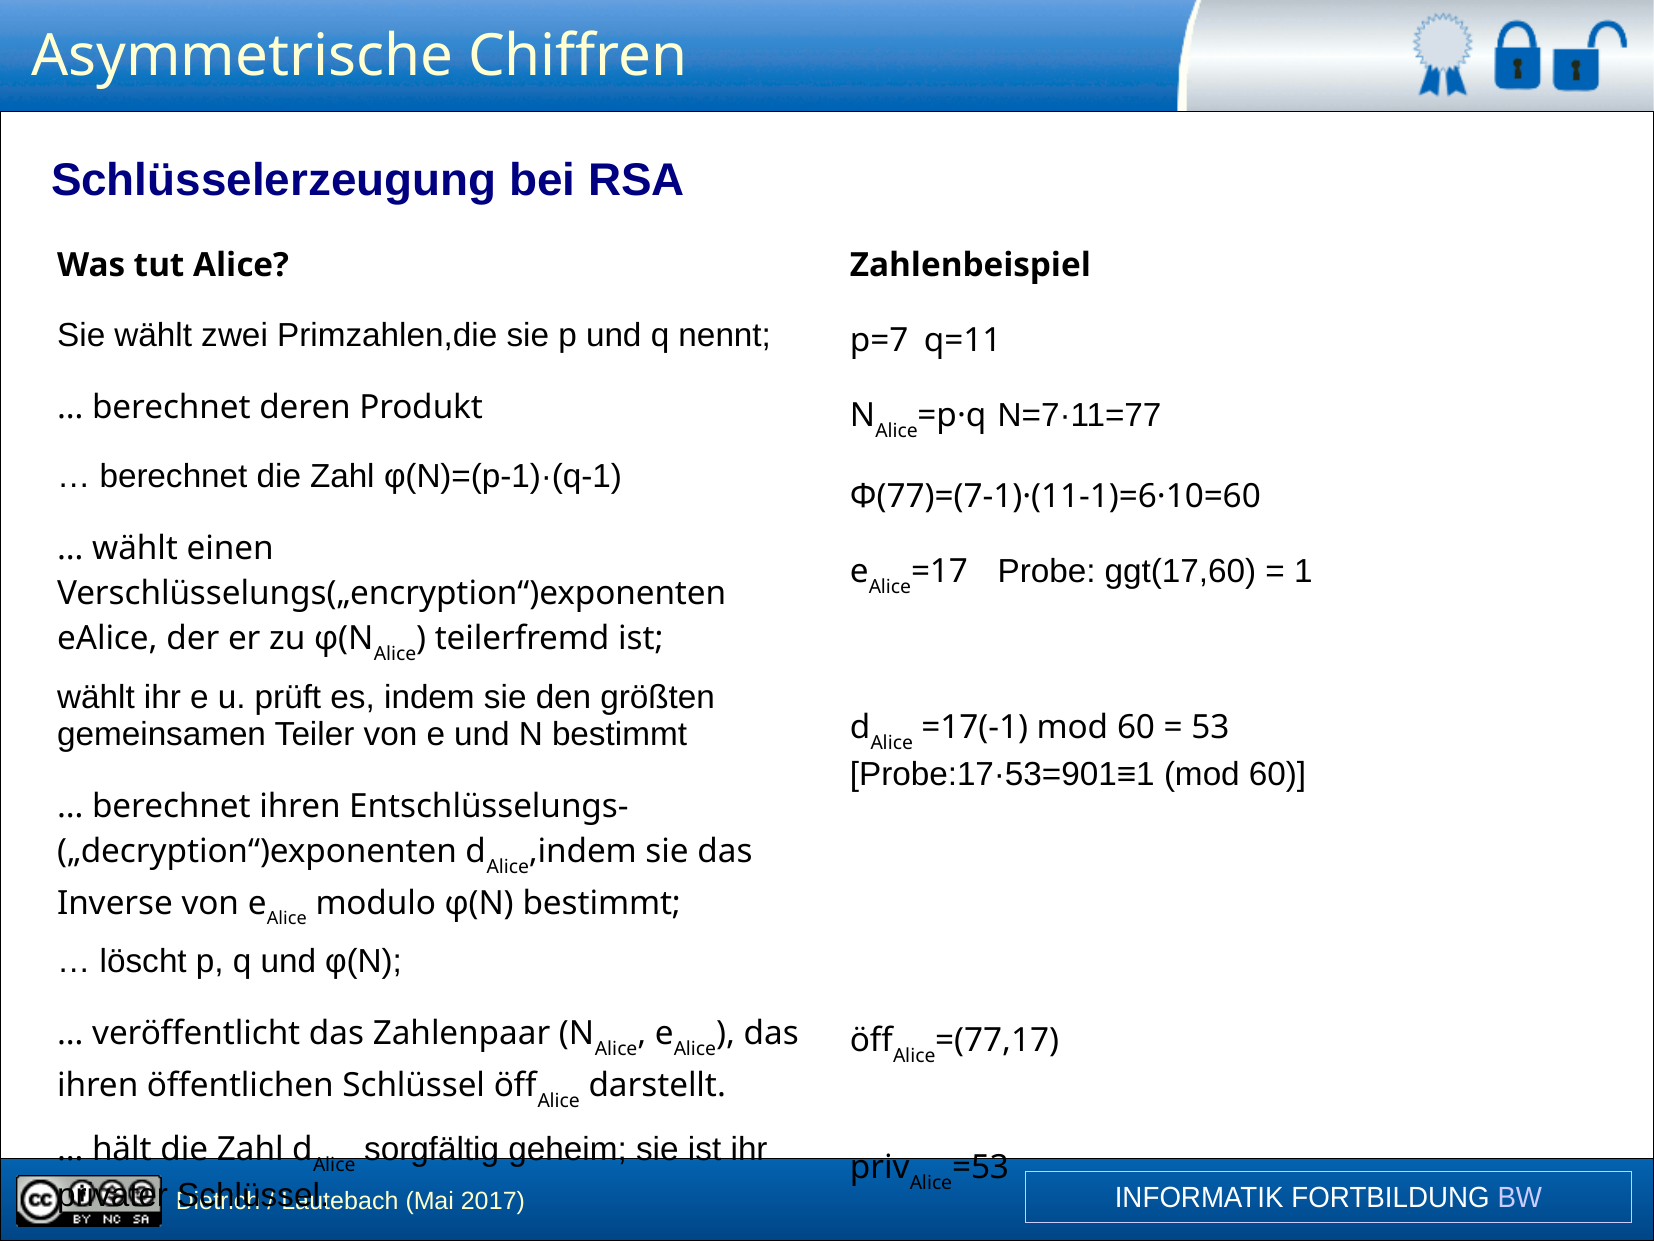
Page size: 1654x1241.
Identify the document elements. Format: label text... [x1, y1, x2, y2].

list Was tut Alice? Sie wählt zwei Primzahlen,die sie p und q nennt; … berechnet deren Produkt … berechnet die Zahl φ(N)=(p-1)·(q-1) … wählt einen Verschlüsselungs(„encryption“)exponenten eAlice, der er zu φ(NAlice) teilerfremd ist; wählt ihr e u. prüft es, indem sie den größten gemeinsamen Teiler von e und N bestimmt … berechnet ihren Entschlüsselungs-(„decryption“)exponenten dAlice,indem sie das Inverse von eAlice modulo φ(N) bestimmt; … löscht p, q und φ(N); … veröffentlicht das Zahlenpaar (NAlice, eAlice), das ihren öffentlichen Schlüssel öffAlice darstellt. … hält die Zahl dAlice sorgfältig geheim; sie ist ihr privater Schlüssel. [57, 241, 813, 1184]
title Asymmetrische Chiffren [31, 14, 1151, 92]
picture [16, 1175, 162, 1227]
picture [0, 0, 1654, 111]
list Zahlenbeispiel p=7 q=11 NAlice=p·q N=7·11=77 Φ(77)=(7-1)·(11-1)=6·10=60 eAlice=17 Probe: ggt(17,60) = 1 dAlice =17(-1) mod 60 = 53 [Probe:17·53=901≡1 (mod 60)] öffAlice=(77,17) privAlice=53 [850, 241, 1606, 1231]
text_box Schlüsselerzeugung bei RSA [36, 146, 1617, 214]
